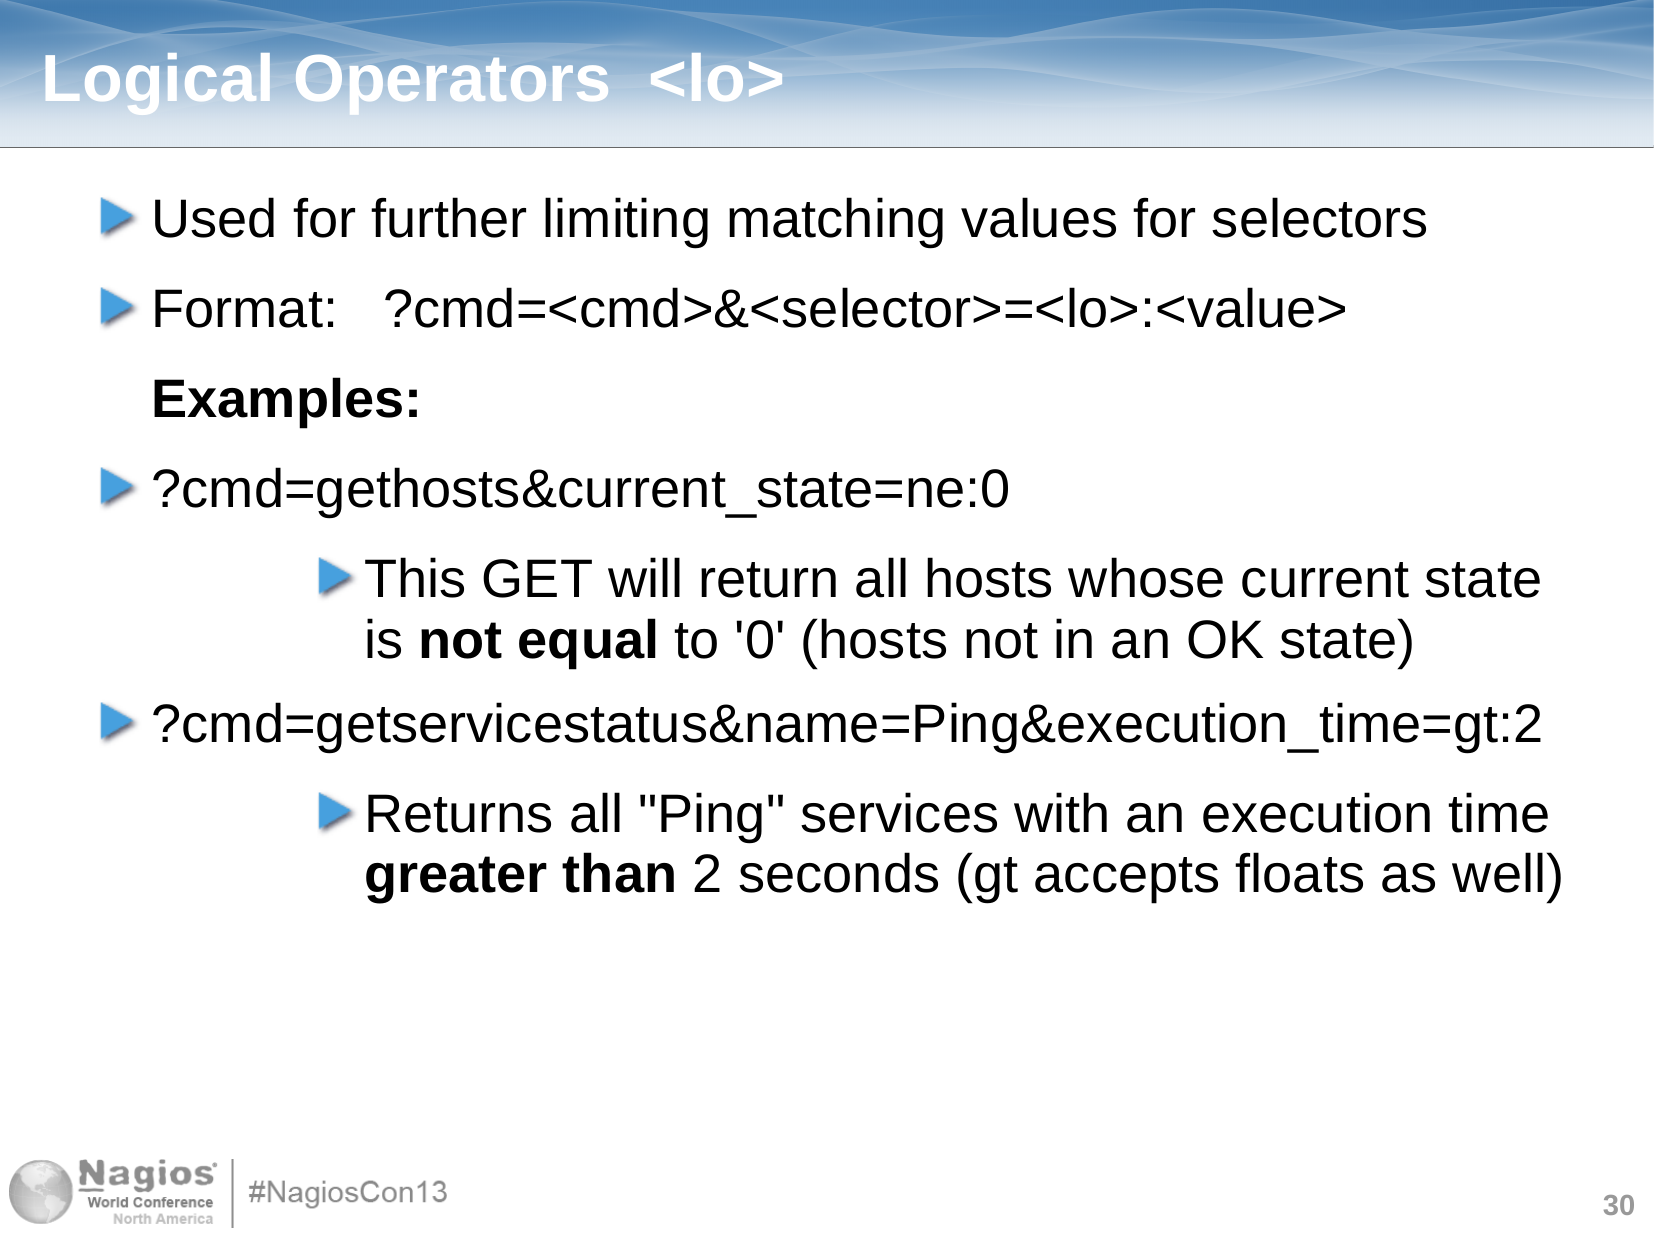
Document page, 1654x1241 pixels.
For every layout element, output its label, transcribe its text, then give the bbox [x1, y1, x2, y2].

list Used for further limiting matching values for selectors Format: ?cmd=<cmd>&<selector>=<lo>:<value> Examples: ?cmd=gethosts&current_state=ne:0 This GET will return all hosts whose current state is not equal to '0' (hosts not in an OK state) ?cmd=getservicestatus&name=Ping&execution_time=gt:2 Returns all "Ping" services with an execution time greater than 2 seconds (gt accepts floats as well) [80, 188, 1569, 1007]
picture [9, 1159, 453, 1228]
picture [0, 0, 1654, 147]
title Logical Operators <lo> [41, 29, 1248, 127]
